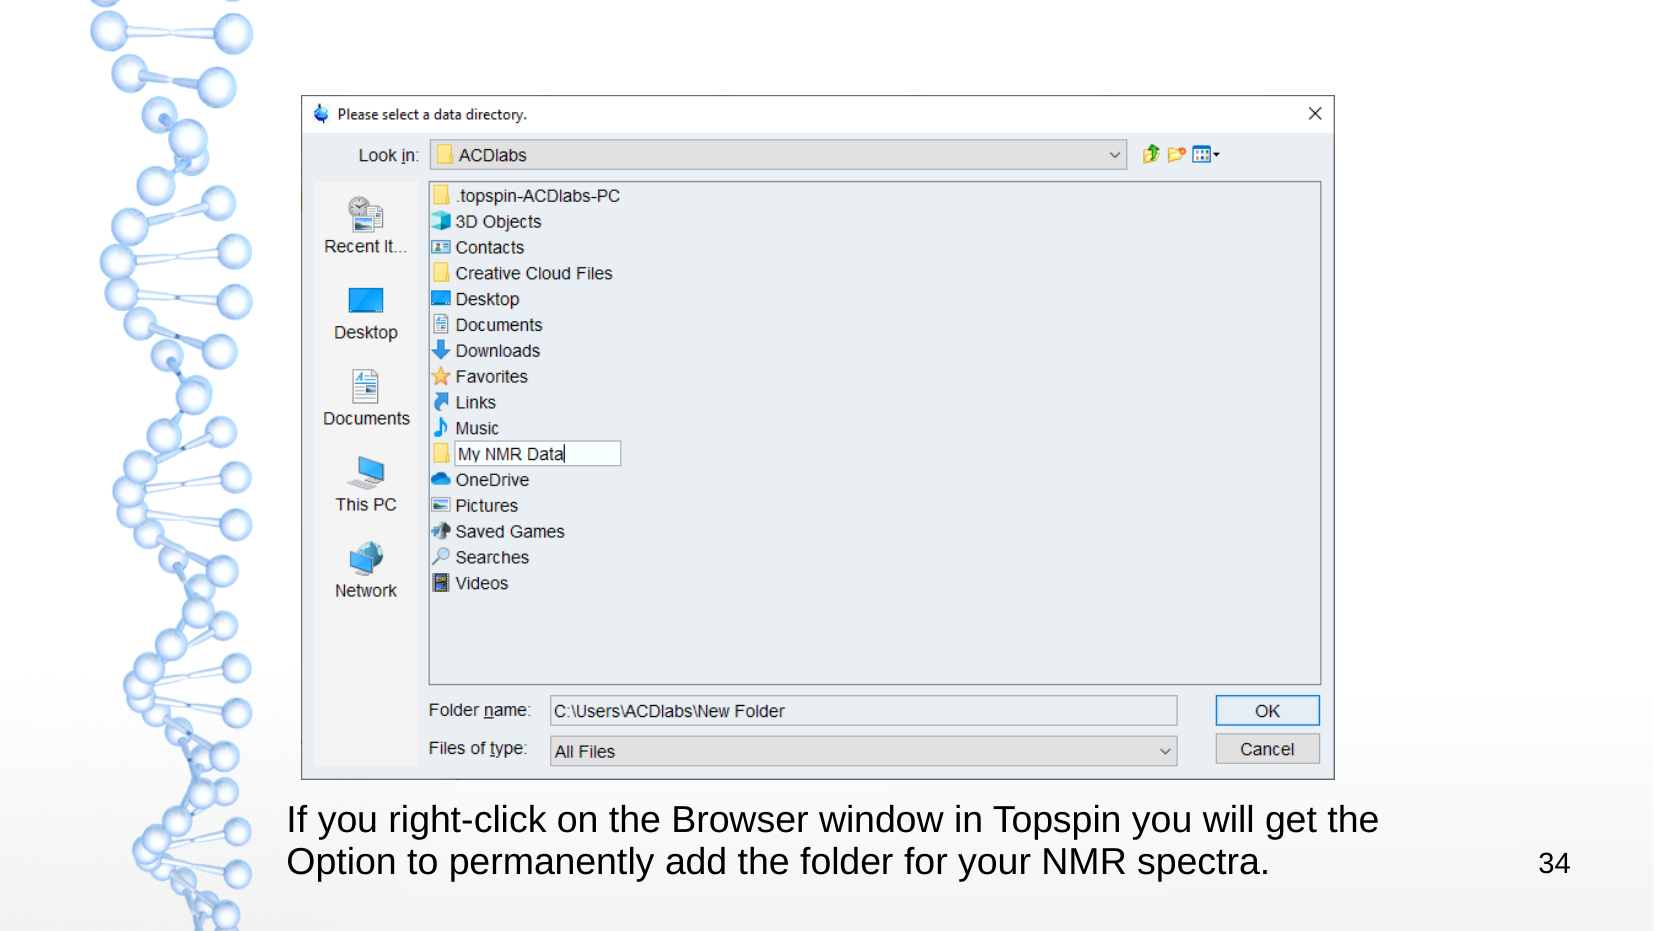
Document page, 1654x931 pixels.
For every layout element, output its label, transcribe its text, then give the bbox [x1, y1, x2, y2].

picture [0, 0, 1654, 931]
text_box If you right-click on the Browser window in Topspin you will get the Option to permanently add the folder for your NMR spectra. [271, 791, 1418, 891]
